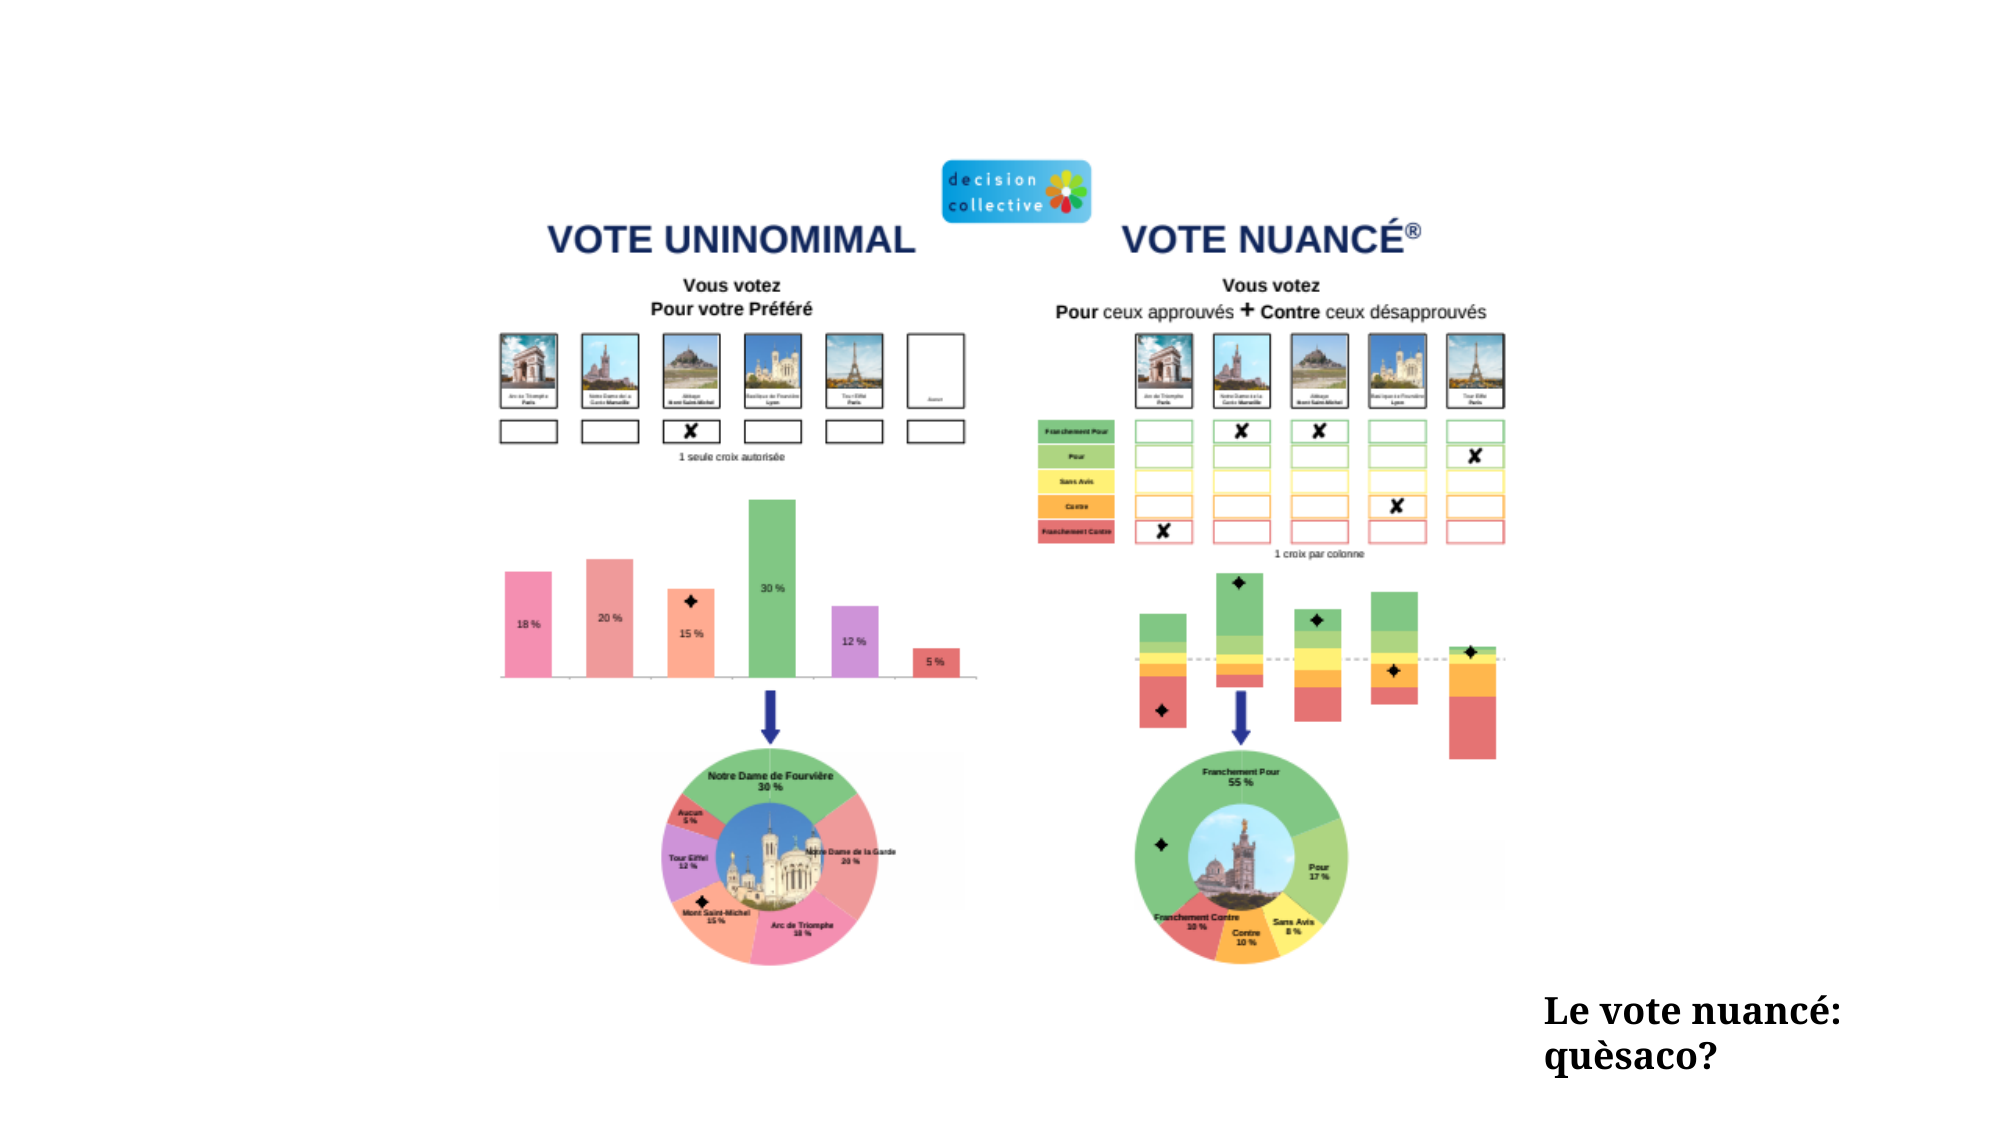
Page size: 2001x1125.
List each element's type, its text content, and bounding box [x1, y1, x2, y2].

text_box Le vote nuancé: quèsaco? [1529, 979, 1895, 1085]
picture [438, 145, 1562, 980]
